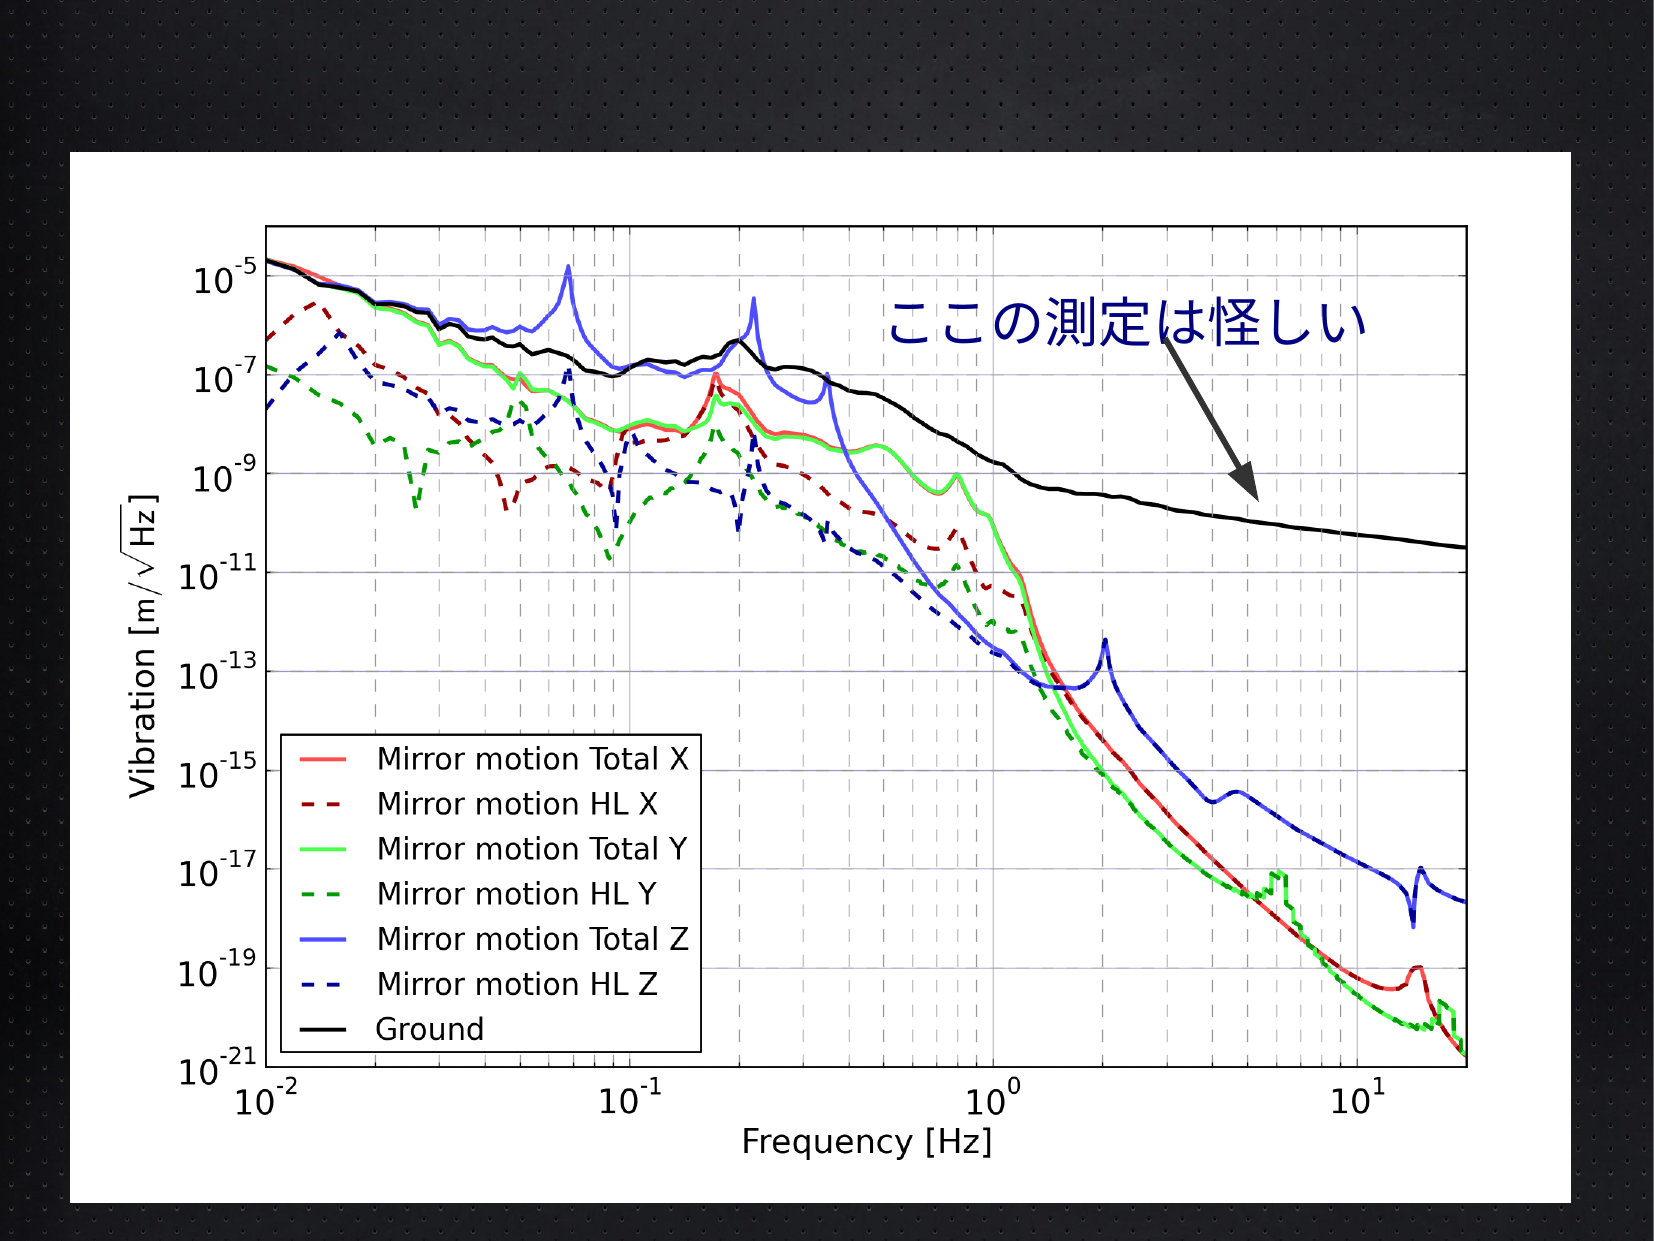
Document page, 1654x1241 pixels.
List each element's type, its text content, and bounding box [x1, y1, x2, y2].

picture [0, 0, 1654, 1241]
text_box ここの測定は怪しい [867, 271, 1348, 341]
